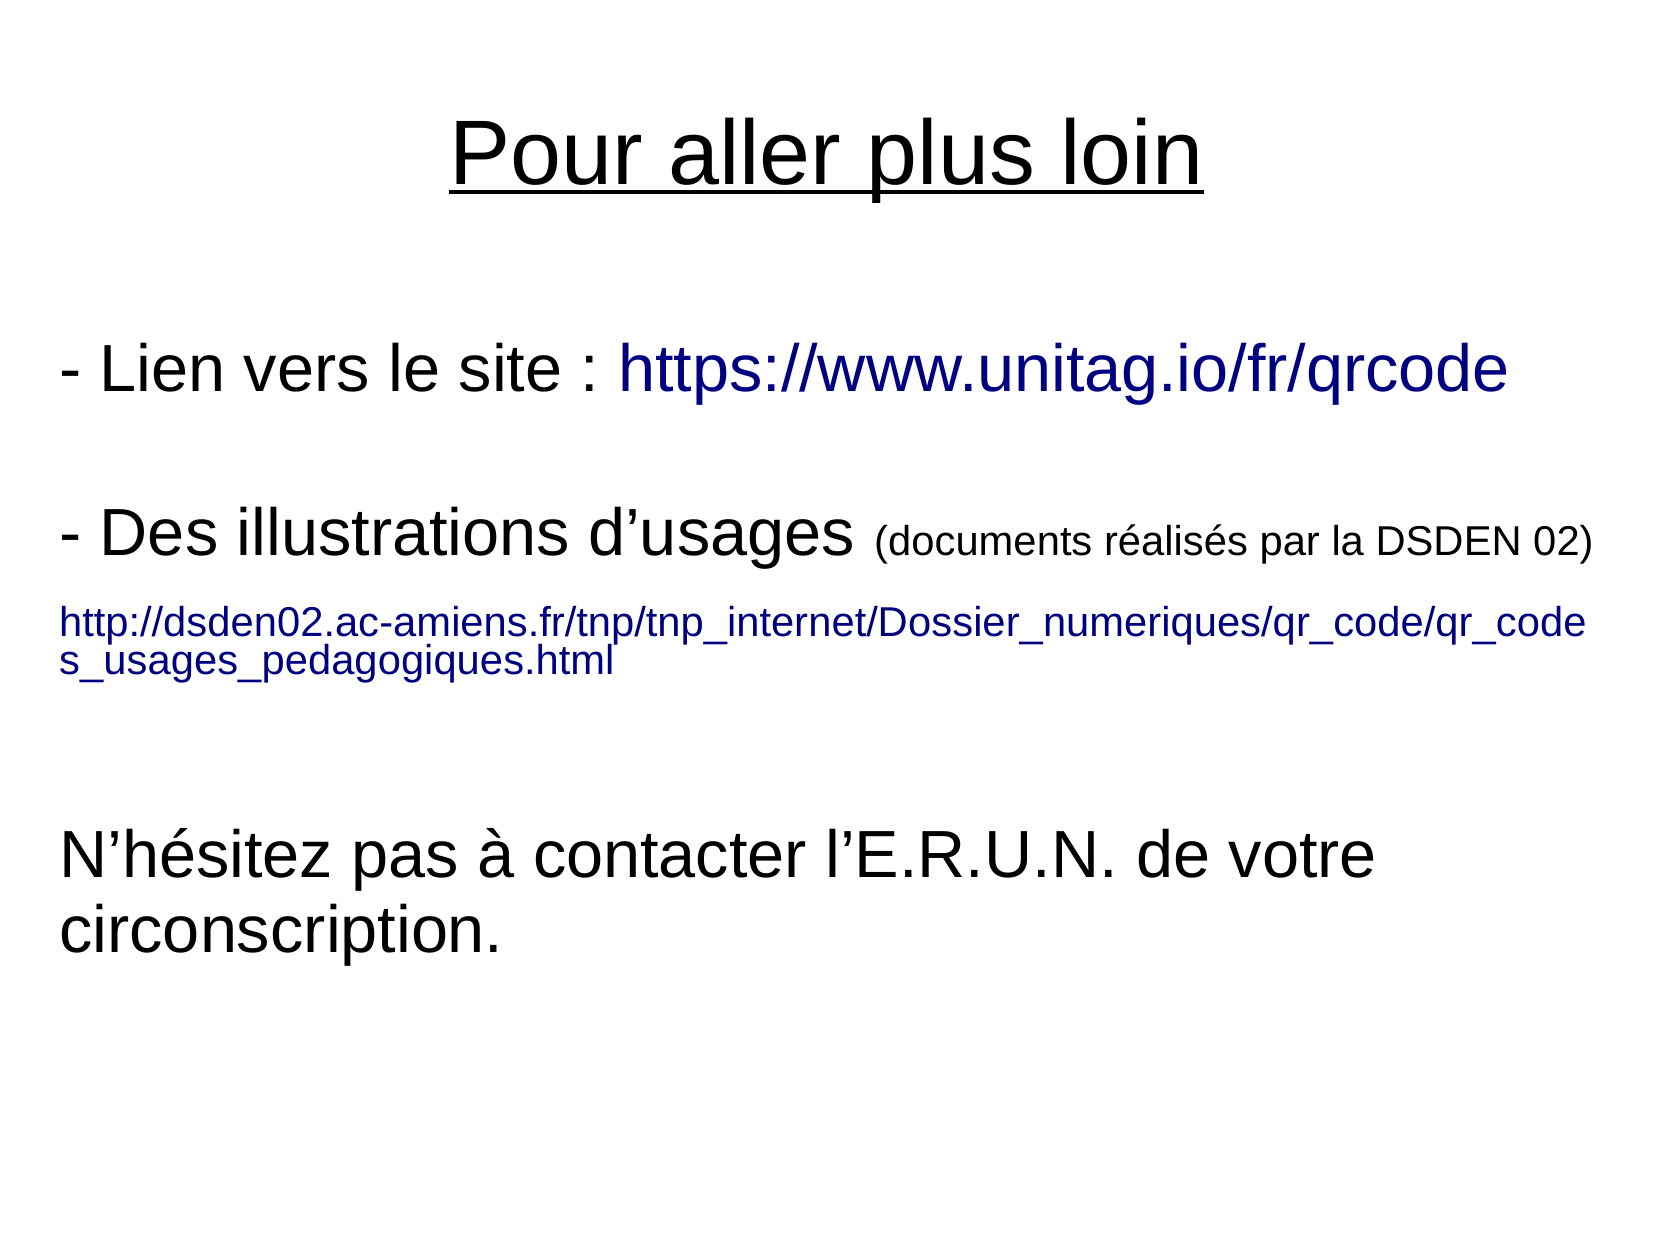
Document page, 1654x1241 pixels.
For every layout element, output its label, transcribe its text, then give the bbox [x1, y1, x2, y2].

title Pour aller plus loin [82, 49, 1571, 257]
list - Lien vers le site : https://www.unitag.io/fr/qrcode - Des illustrations d’usages (documents réalisés par la DSDEN 02) http://dsden02.ac-amiens.fr/tnp/tnp_internet/Dossier_numeriques/qr_code/qr_codes_usages_pedagogiques.html N’hésitez pas à contacter l’E.R.U.N. de votre circonscription. [59, 330, 1607, 1050]
